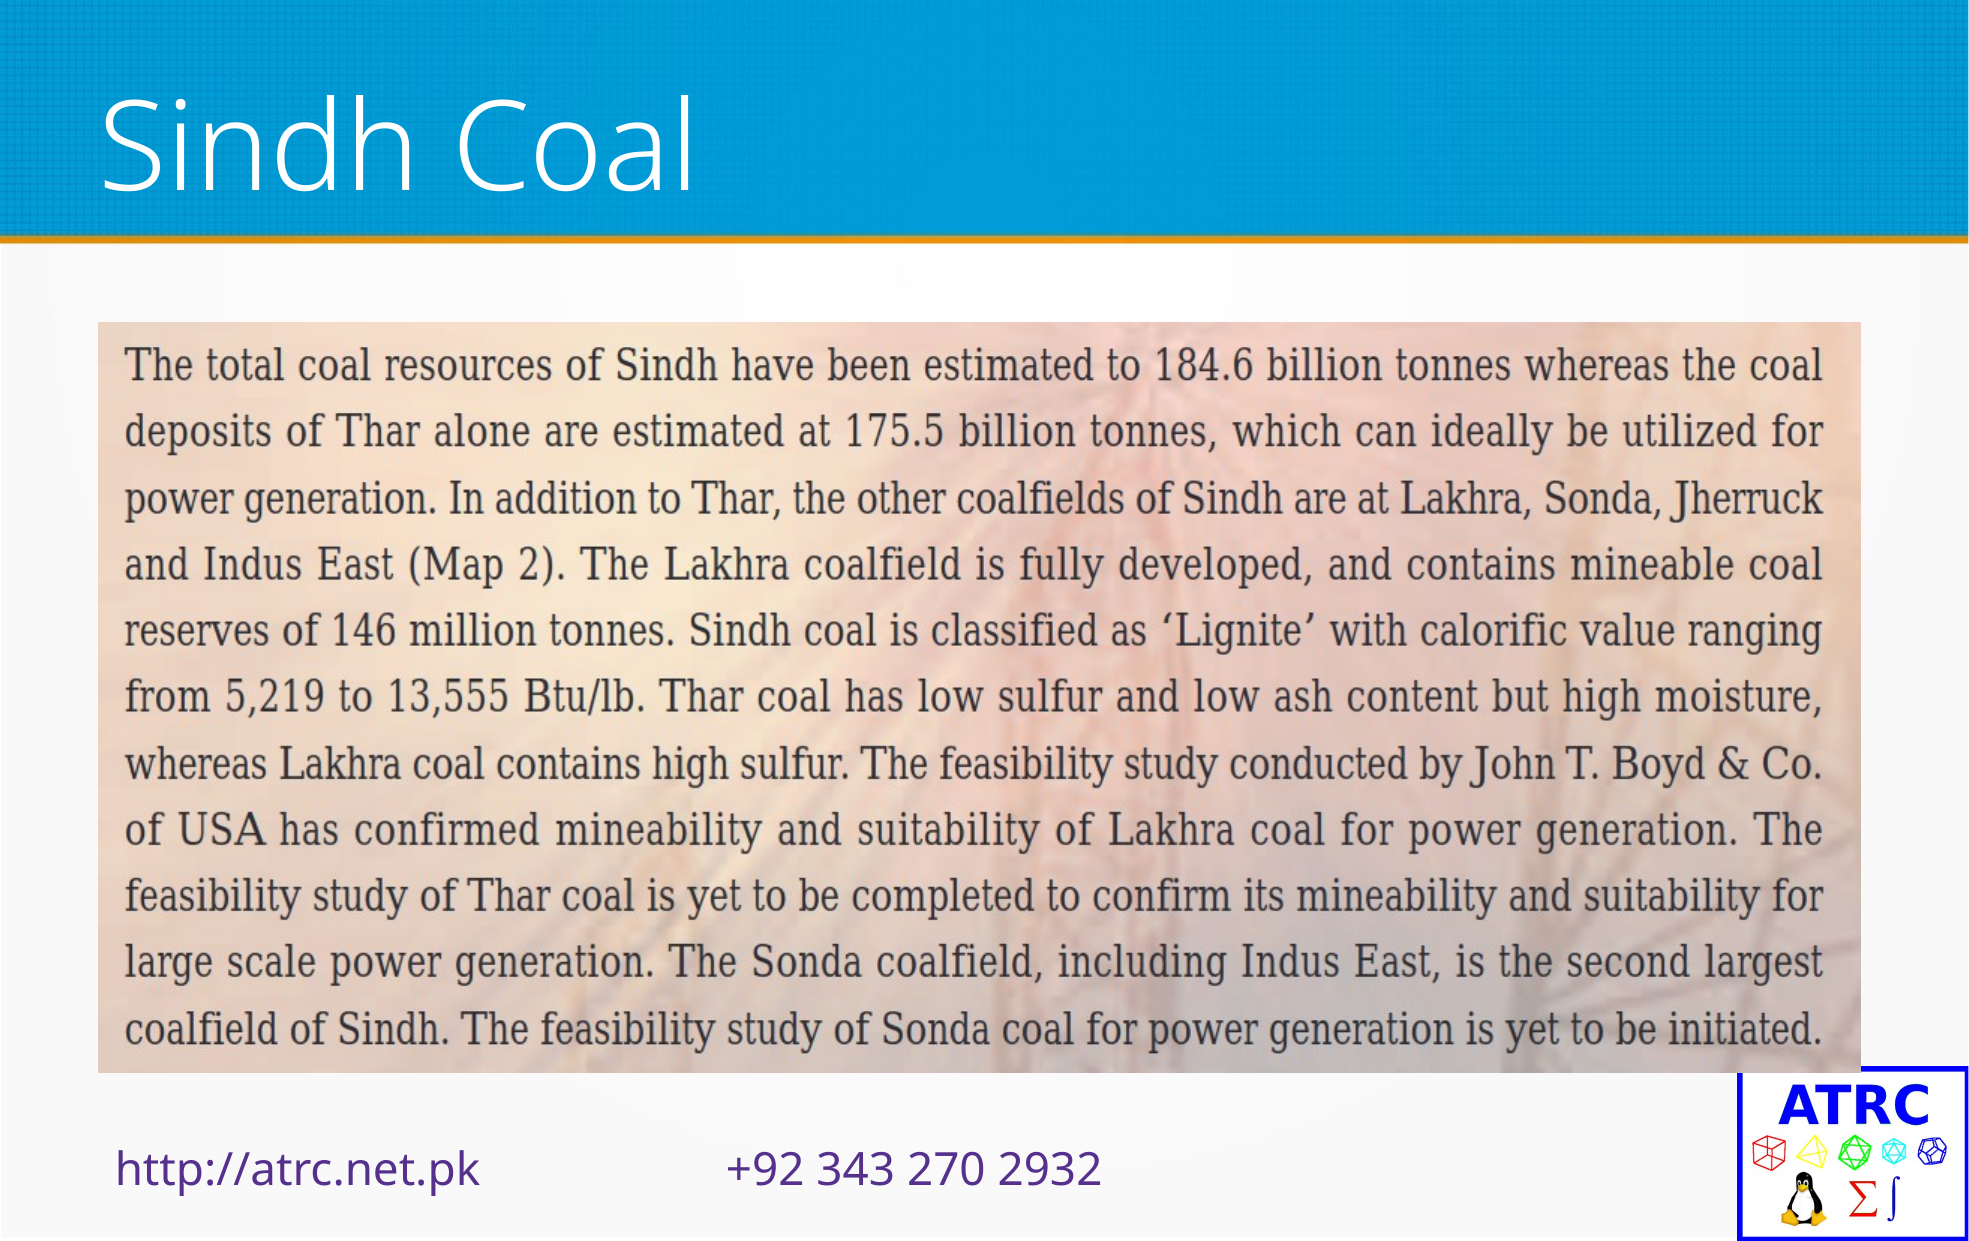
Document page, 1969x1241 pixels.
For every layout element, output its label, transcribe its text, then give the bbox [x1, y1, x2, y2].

title Sindh Coal [98, 19, 1870, 227]
picture [0, 233, 1969, 1241]
